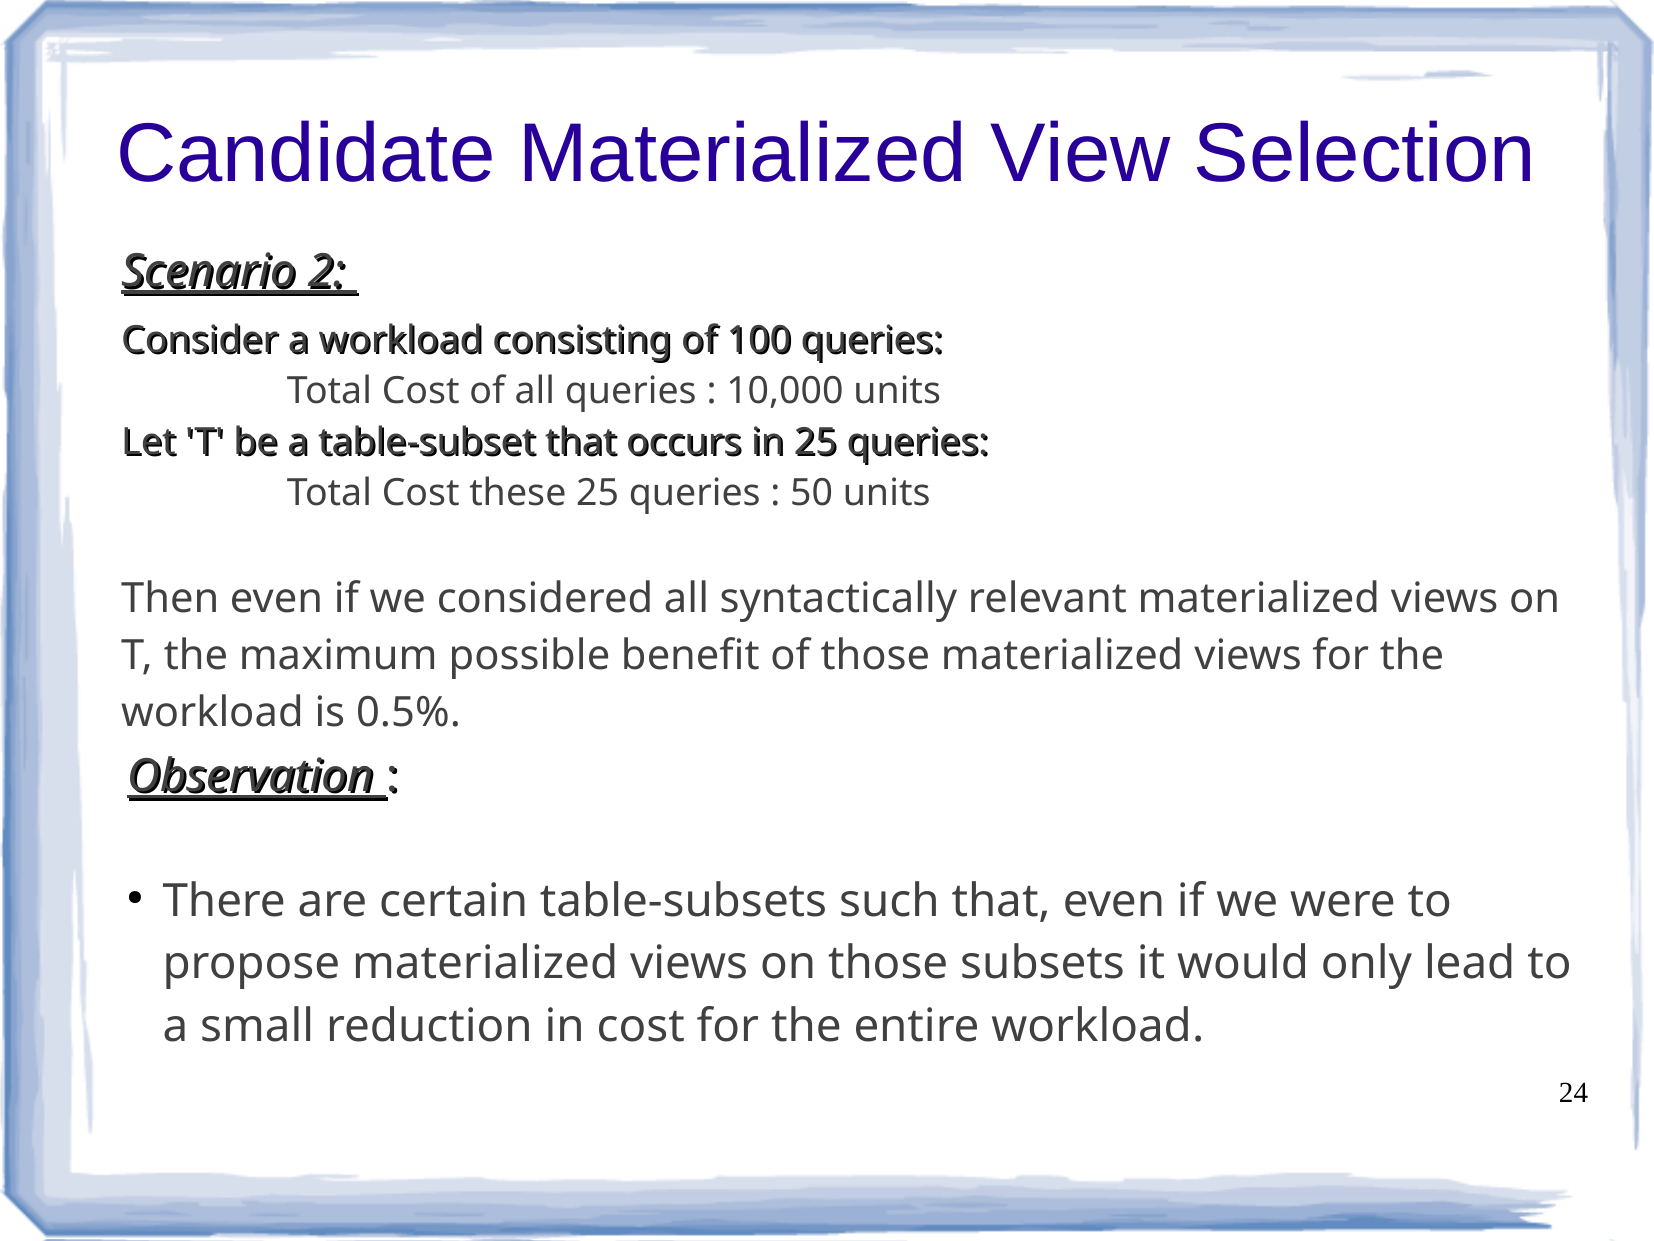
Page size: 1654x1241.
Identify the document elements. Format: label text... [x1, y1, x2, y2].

text_box Scenario 2: Consider a workload consisting of 100 queries: Total Cost of all queries : 10,000 units Let 'T' be a table-subset that occurs in 25 queries: Total Cost these 25 queries : 50 units Then even if we considered all syntactically relevant materialized views on T, the maximum possible benefit of those materialized views for the workload is 0.5%. [106, 230, 1619, 721]
text_box Observation : There are certain table-subsets such that, even if we were to propose materialized views on those subsets it would only lead to a small reduction in cost for the entire workload. [112, 734, 1625, 1113]
picture [0, 0, 1654, 1241]
title Candidate Materialized View Selection [82, 49, 1571, 257]
